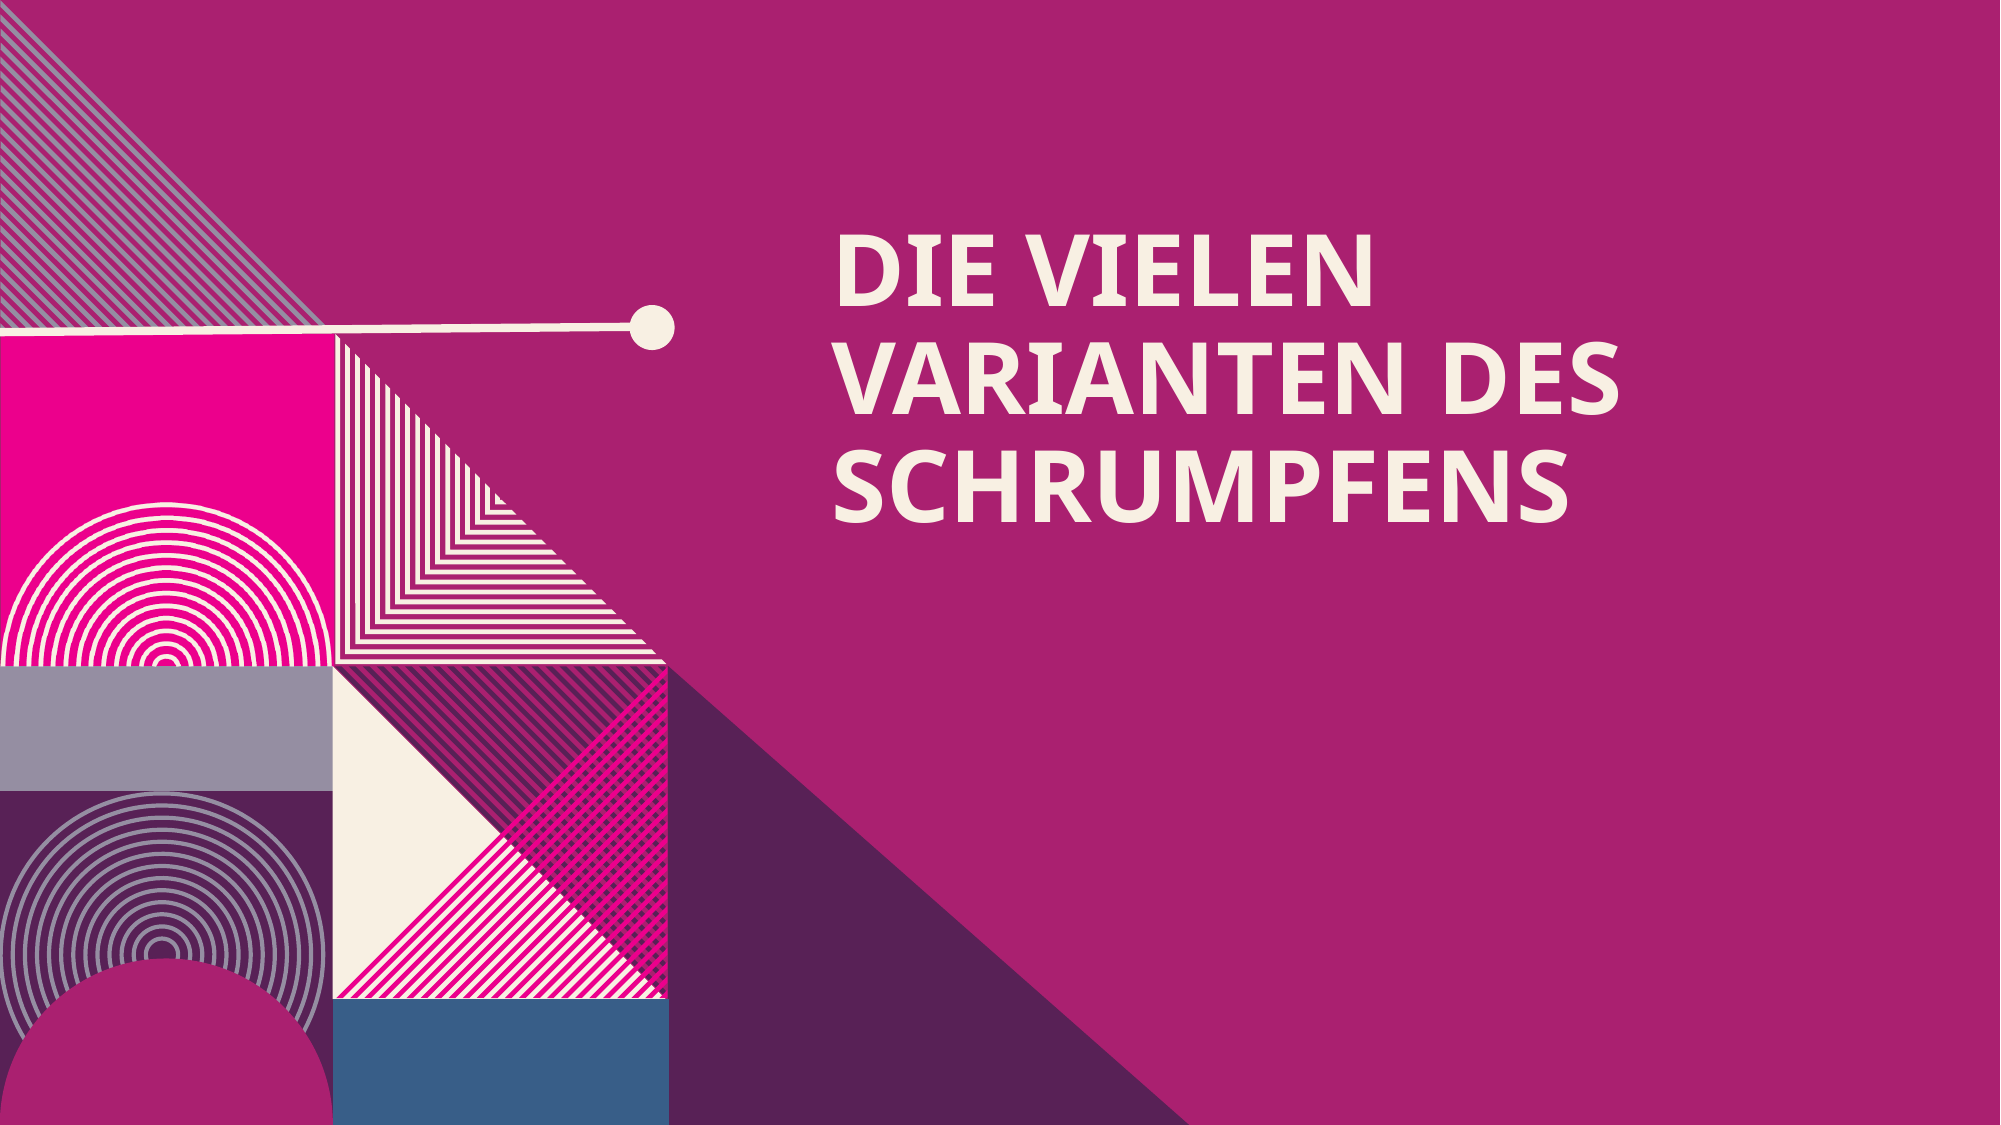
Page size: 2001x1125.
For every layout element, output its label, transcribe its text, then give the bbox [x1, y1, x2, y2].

title Die vielen Varianten des Schrumpfens [816, 94, 1875, 552]
